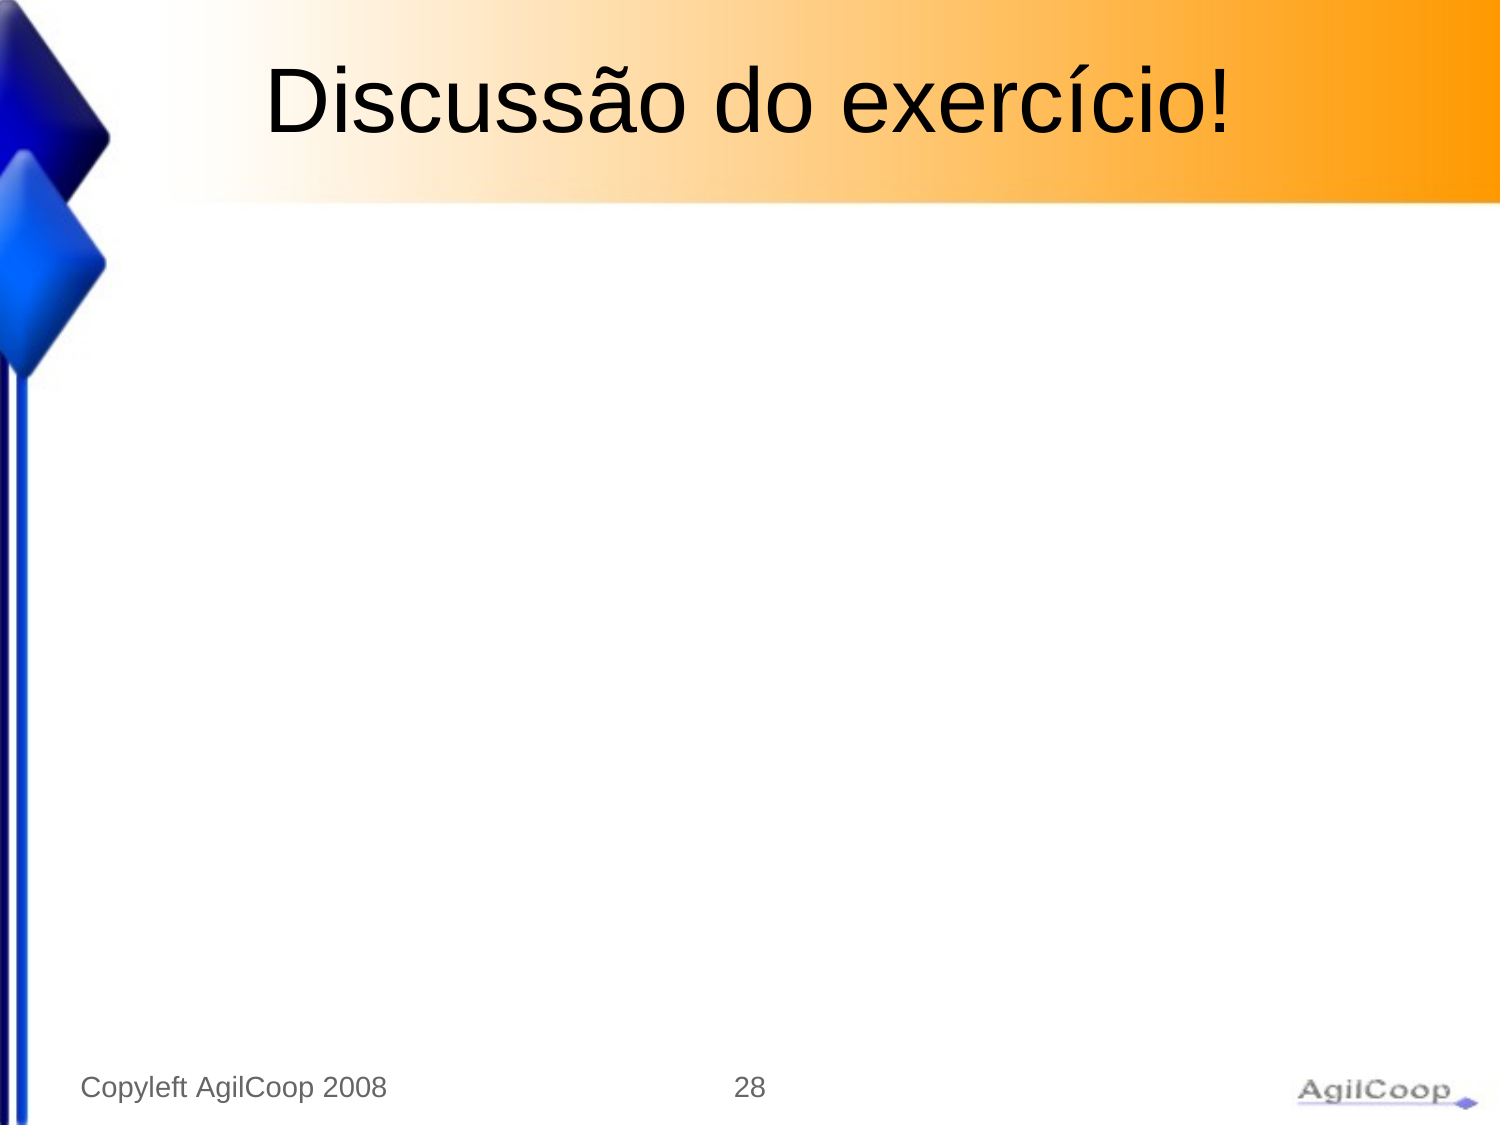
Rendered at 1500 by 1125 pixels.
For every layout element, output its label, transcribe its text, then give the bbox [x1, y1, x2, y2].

picture [0, 0, 1500, 1125]
title Discussão do exercício! [75, 7, 1425, 196]
